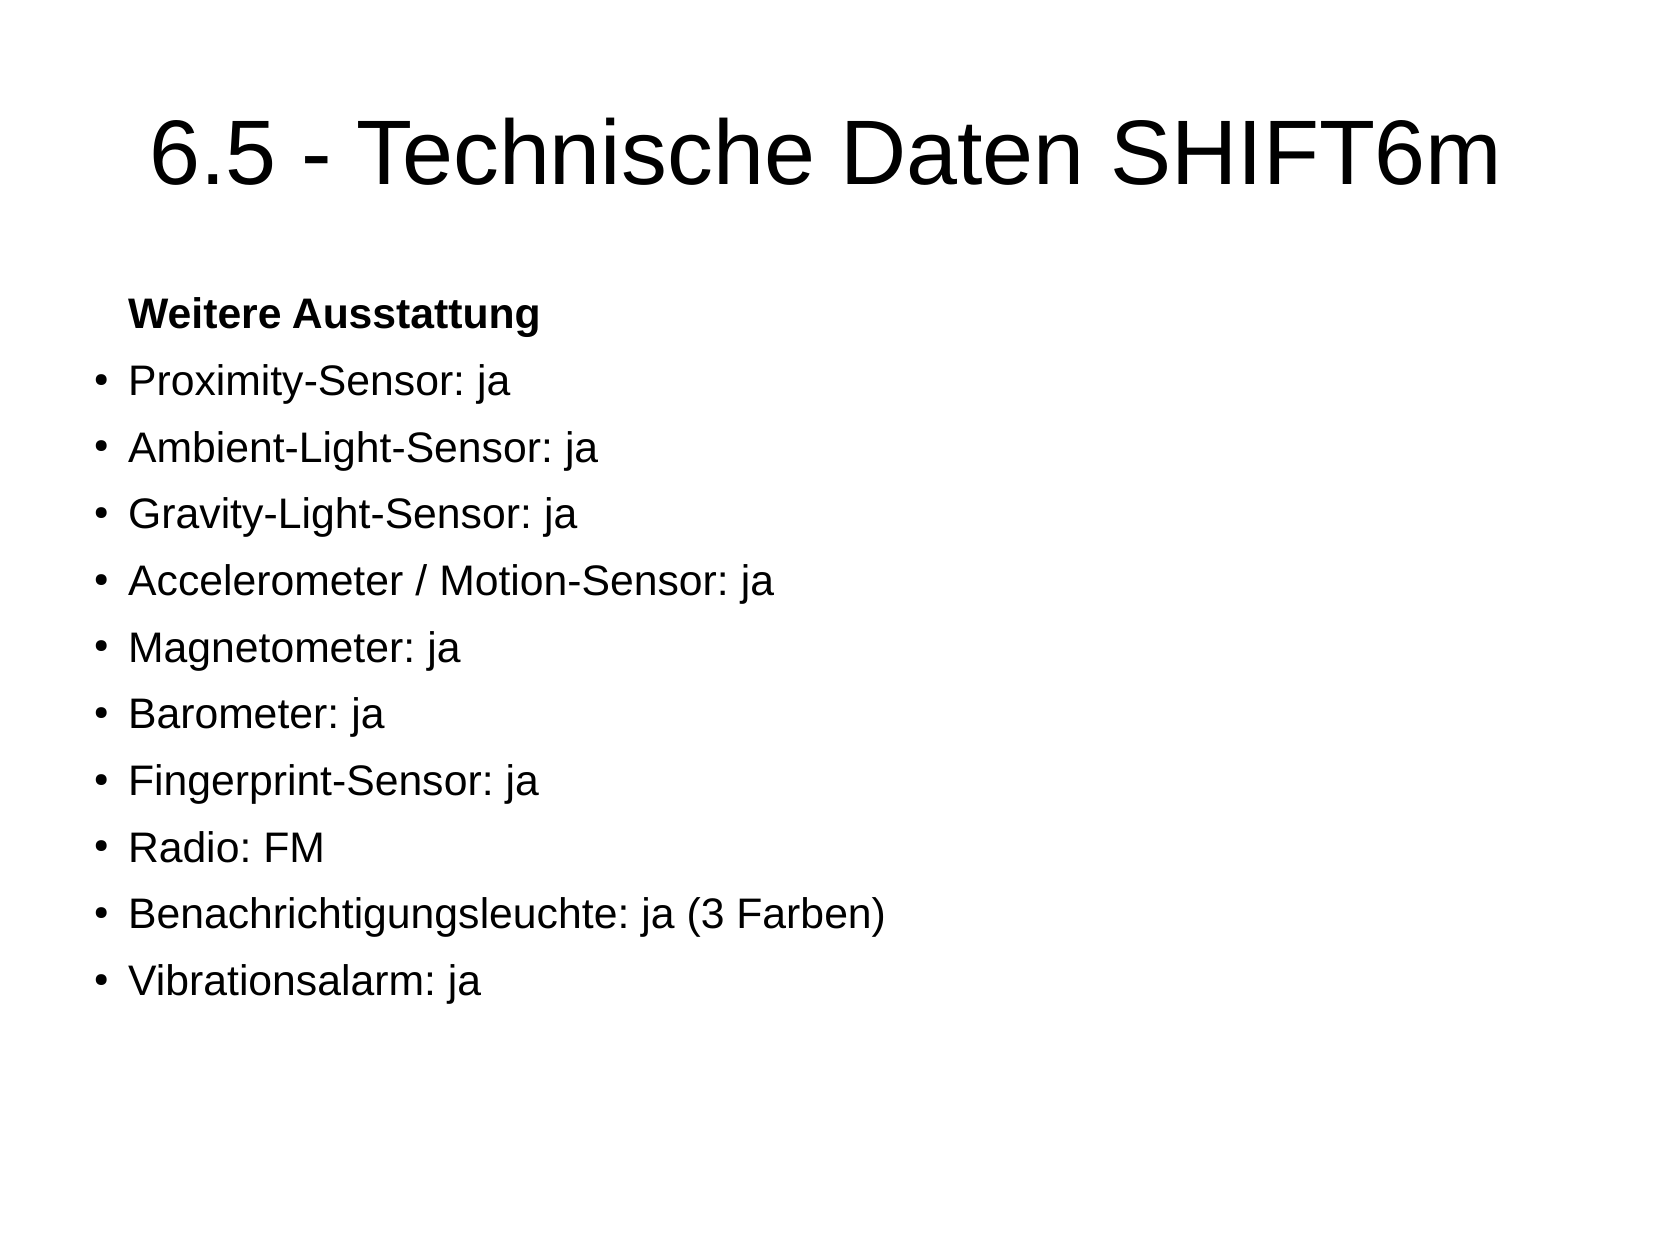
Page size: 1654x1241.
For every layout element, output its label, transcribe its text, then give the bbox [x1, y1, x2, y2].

list Weitere Ausstattung Proximity-Sensor: ja Ambient-Light-Sensor: ja Gravity-Light-Sensor: ja Accelerometer / Motion-Sensor: ja Magnetometer: ja Barometer: ja Fingerprint-Sensor: ja Radio: FM Benachrichtigungsleuchte: ja (3 Farben) Vibrationsalarm: ja [82, 290, 1571, 1010]
title 6.5 - Technische Daten SHIFT6m [82, 49, 1571, 257]
